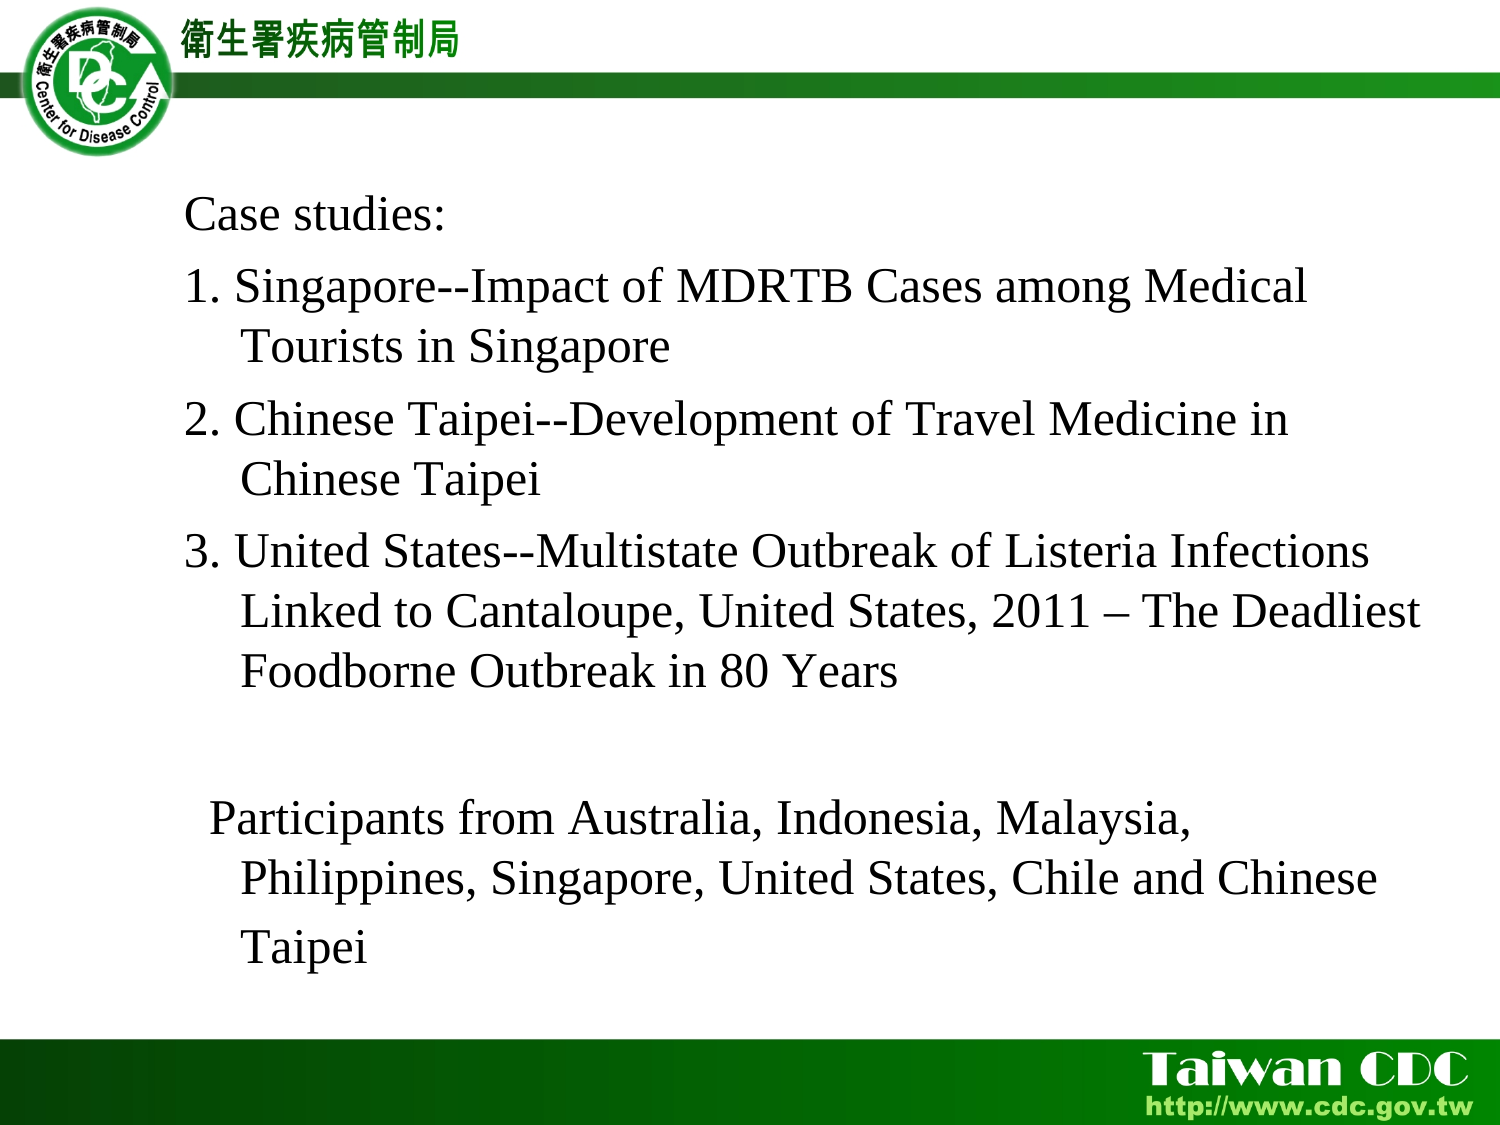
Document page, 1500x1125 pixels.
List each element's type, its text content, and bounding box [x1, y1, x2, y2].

list Case studies: 1. Singapore--Impact of MDRTB Cases among Medical Tourists in Singapore 2. Chinese Taipei--Development of Travel Medicine in Chinese Taipei 3. United States--Multistate Outbreak of Listeria Infections Linked to Cantaloupe, United States, 2011 – The Deadliest Foodborne Outbreak in 80 Years Participants from Australia, Indonesia, Malaysia, Philippines, Singapore, United States, Chile and Chinese Taipei [112, 172, 1447, 1001]
